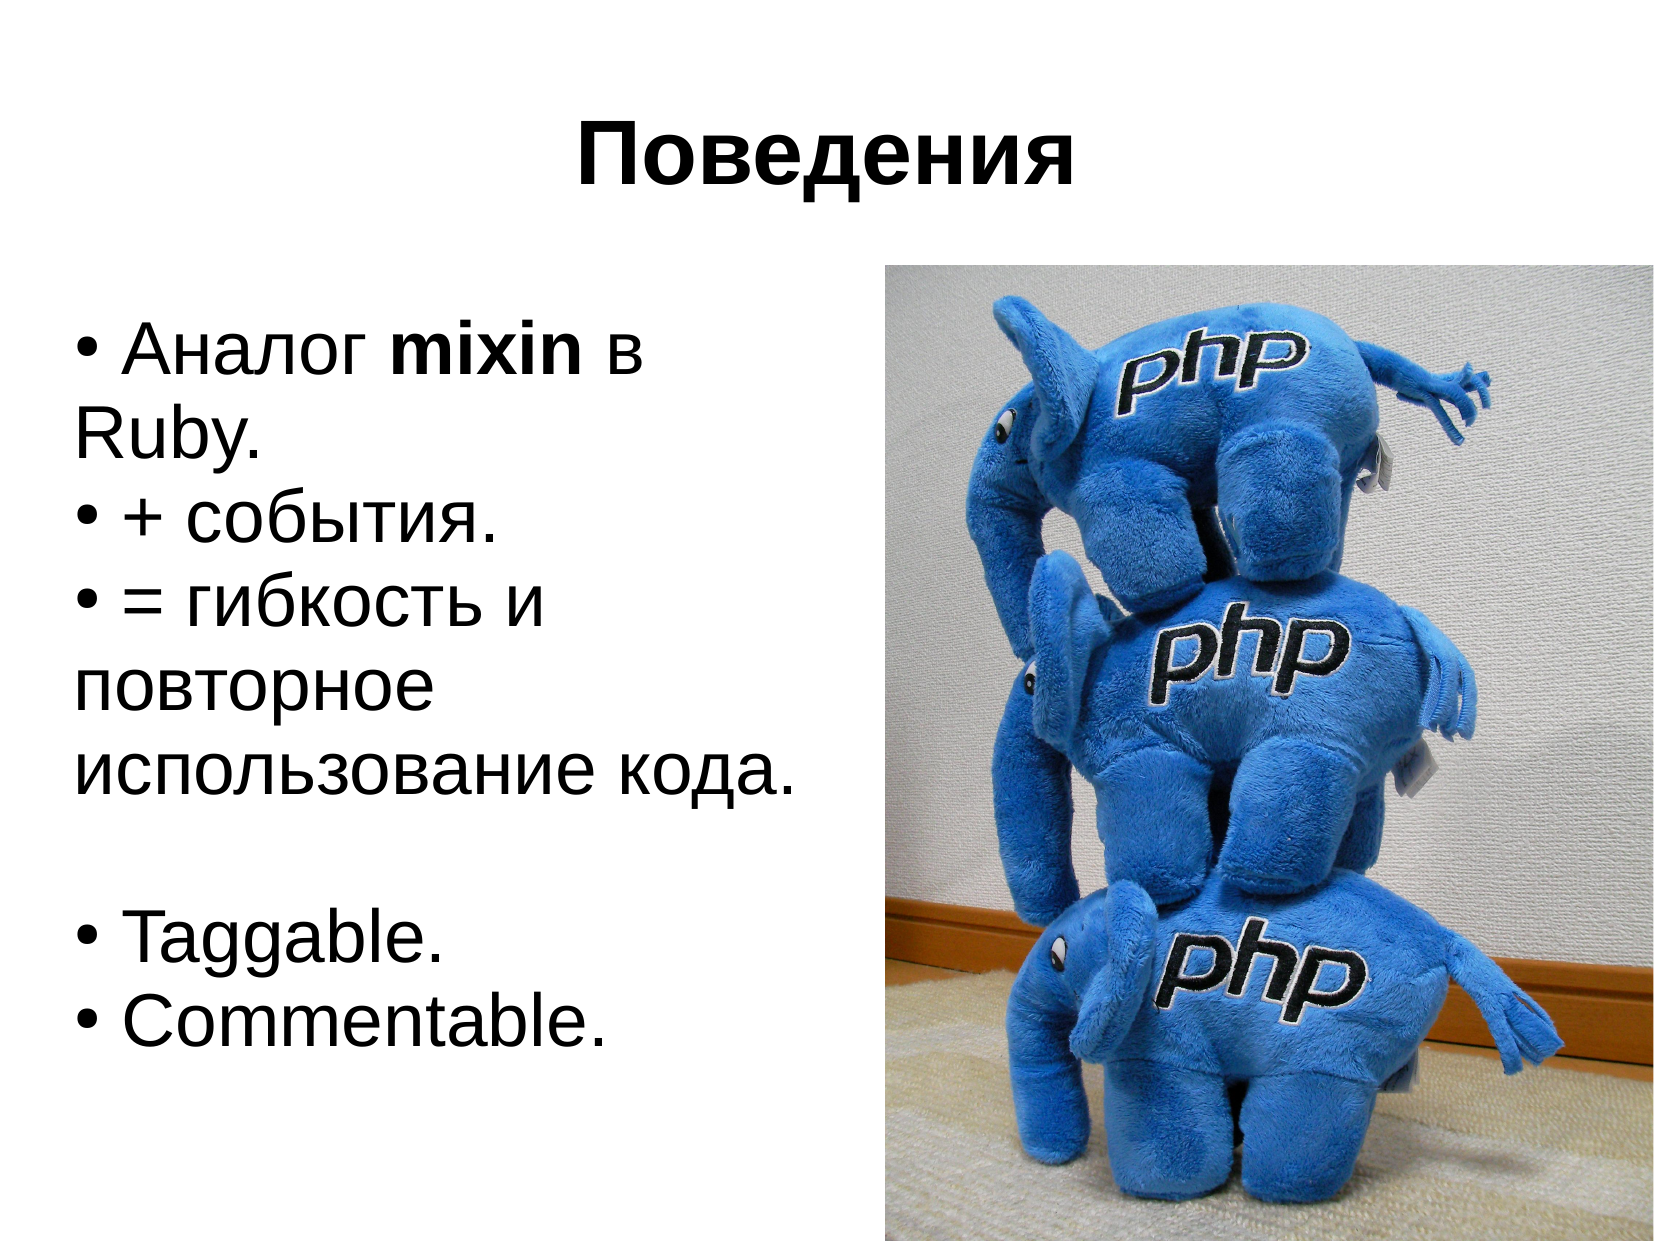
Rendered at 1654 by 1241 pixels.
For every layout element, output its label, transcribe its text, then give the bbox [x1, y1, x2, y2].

picture [885, 265, 1654, 1241]
title Поведения [82, 56, 1571, 250]
text_box Аналог mixin в Ruby. + события. = гибкость и повторное использование кода. Taggable. Commentable. [59, 298, 827, 1070]
